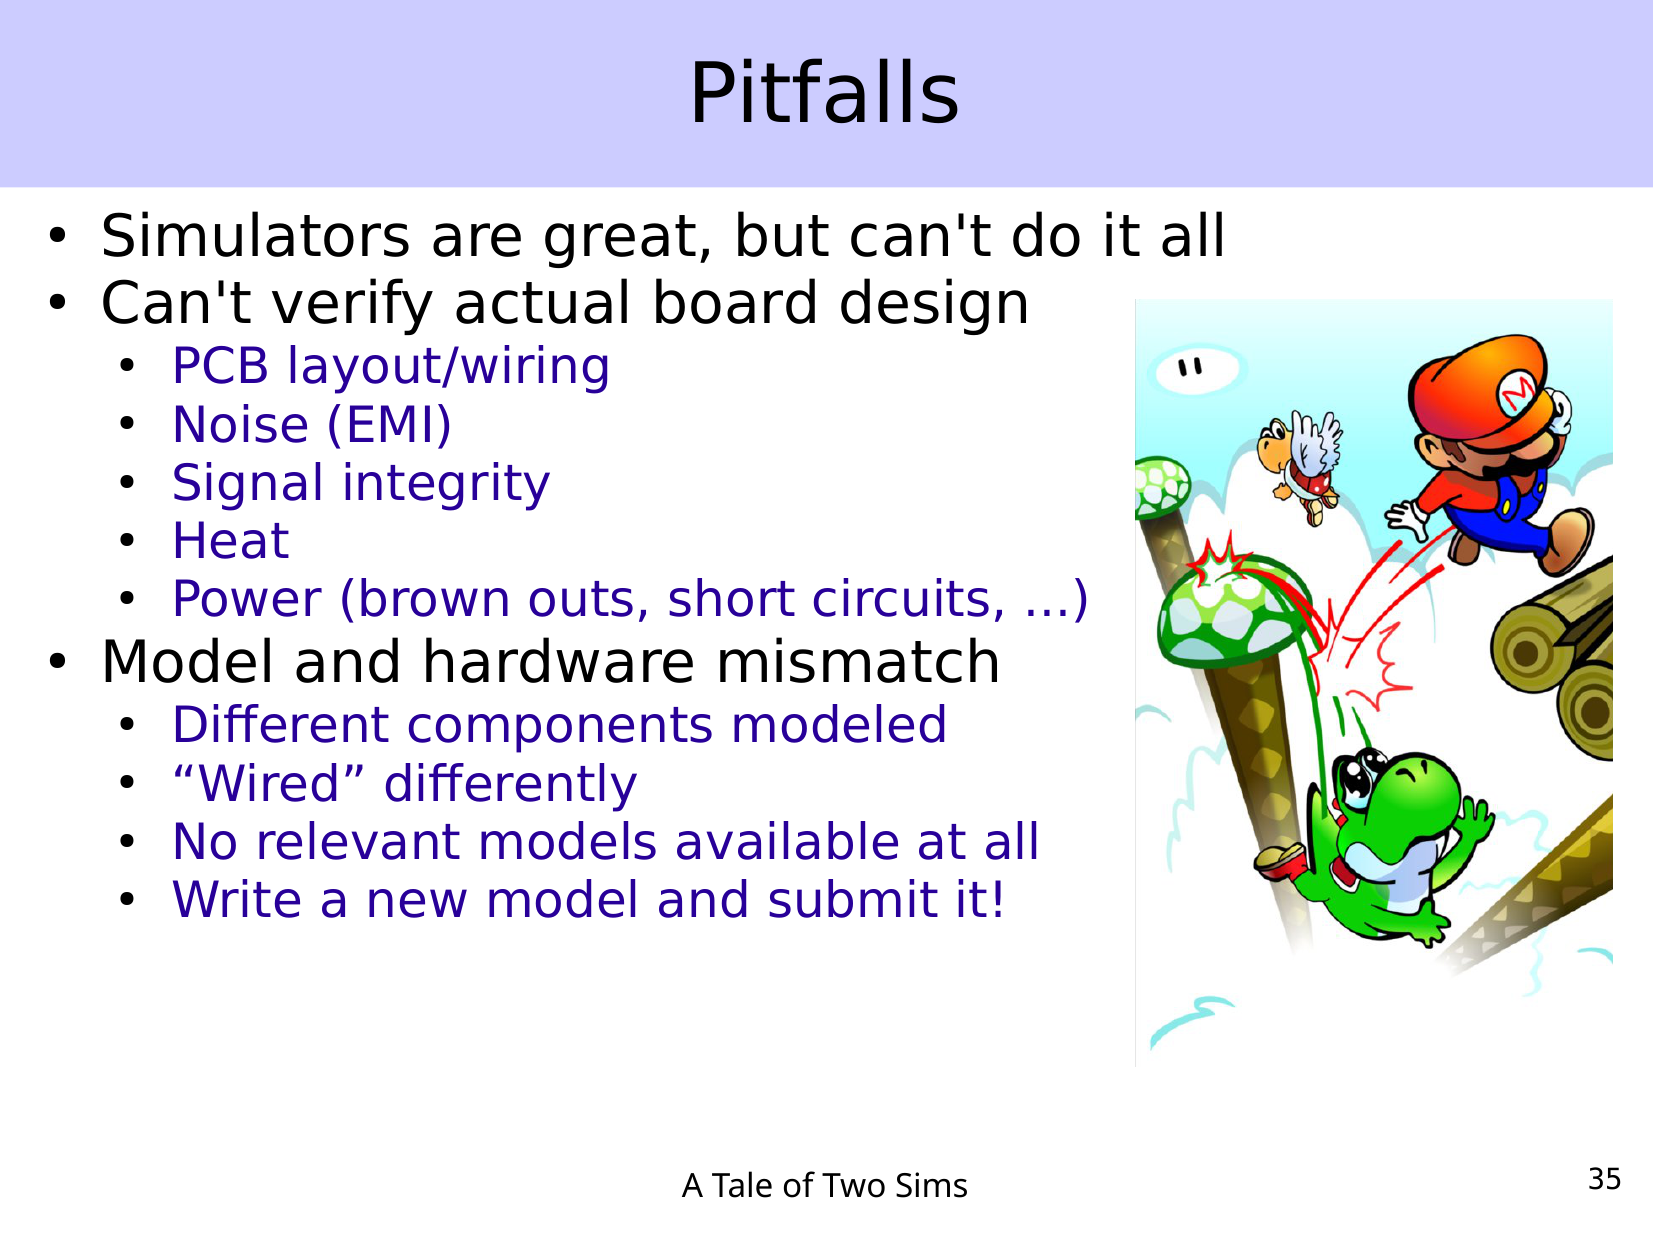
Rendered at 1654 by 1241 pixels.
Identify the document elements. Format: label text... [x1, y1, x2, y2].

picture [1135, 299, 1613, 1067]
list Simulators are great, but can't do it all Can't verify actual board design PCB layout/wiring Noise (EMI) Signal integrity Heat Power (brown outs, short circuits, ...) Model and hardware mismatch Different components modeled “Wired” differently No relevant models available at all Write a new model and submit it! [29, 201, 1620, 1151]
title Pitfalls [0, 0, 1651, 188]
